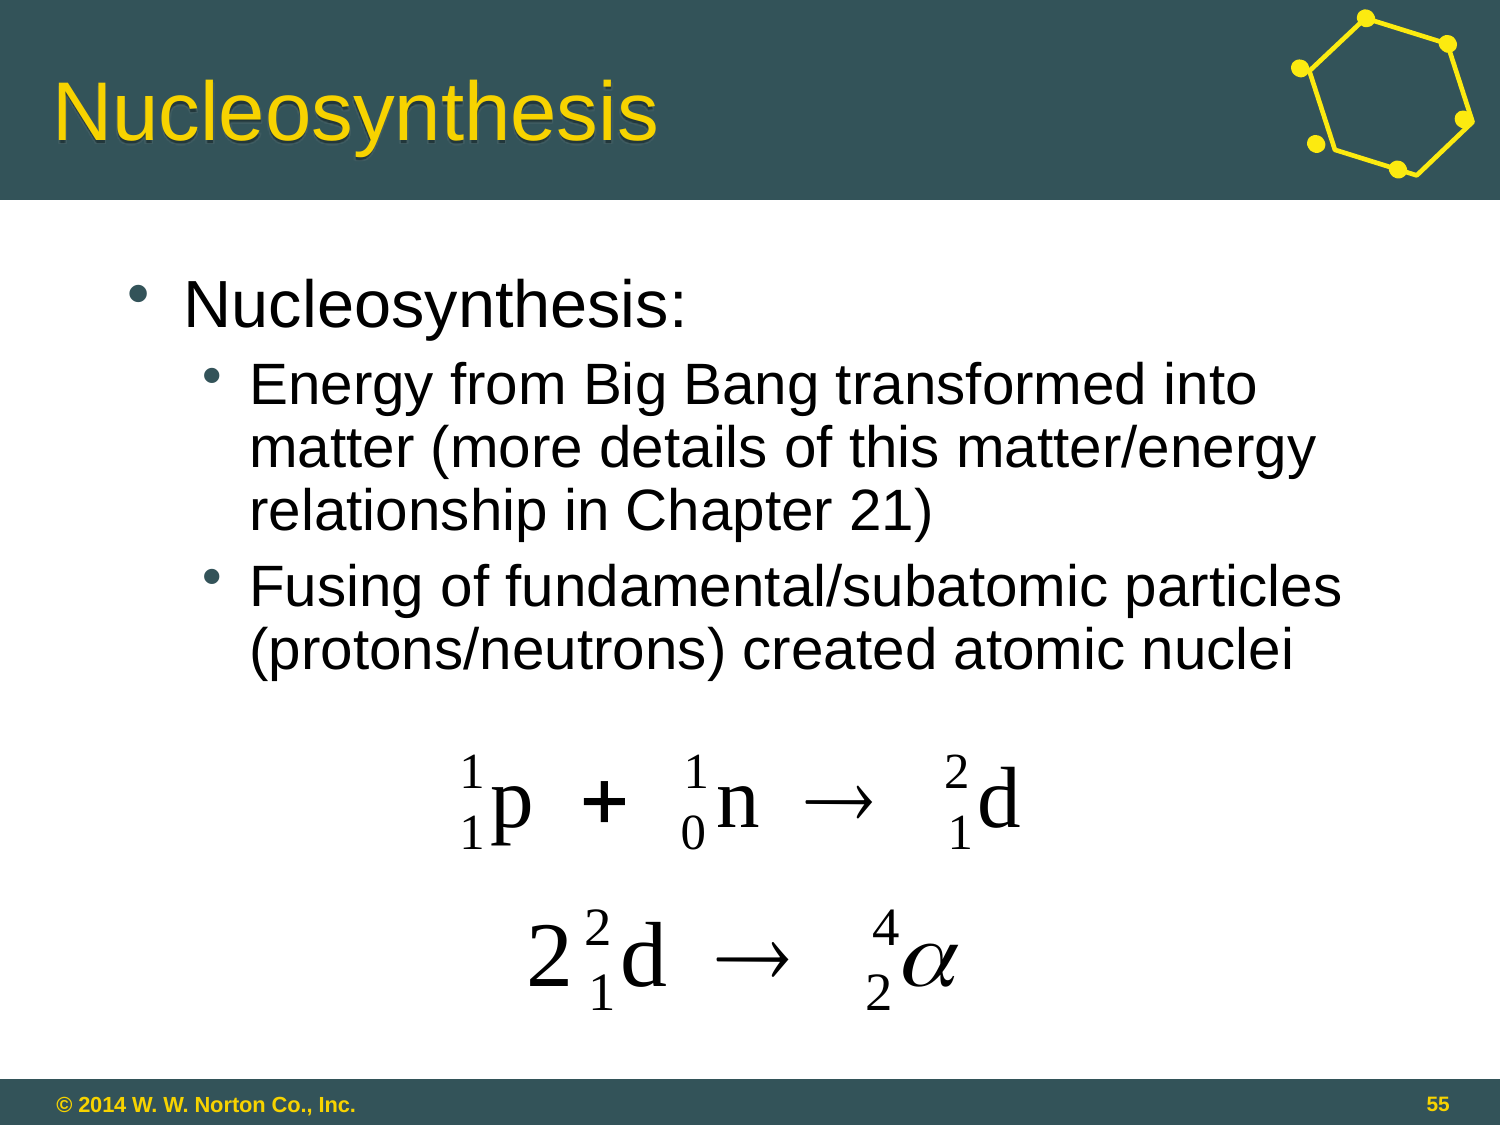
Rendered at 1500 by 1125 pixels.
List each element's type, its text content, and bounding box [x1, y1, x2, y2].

chart [451, 733, 1040, 872]
slide_number <number> [1411, 1086, 1468, 1119]
title Nucleosynthesis [37, 19, 1118, 195]
list Nucleosynthesis: Energy from Big Bang transformed into matter (more details of this matter/energy relationship in Chapter 21) Fusing of fundamental/subatomic particles (protons/neutrons) created atomic nuclei [112, 262, 1388, 1075]
chart [512, 886, 982, 1034]
